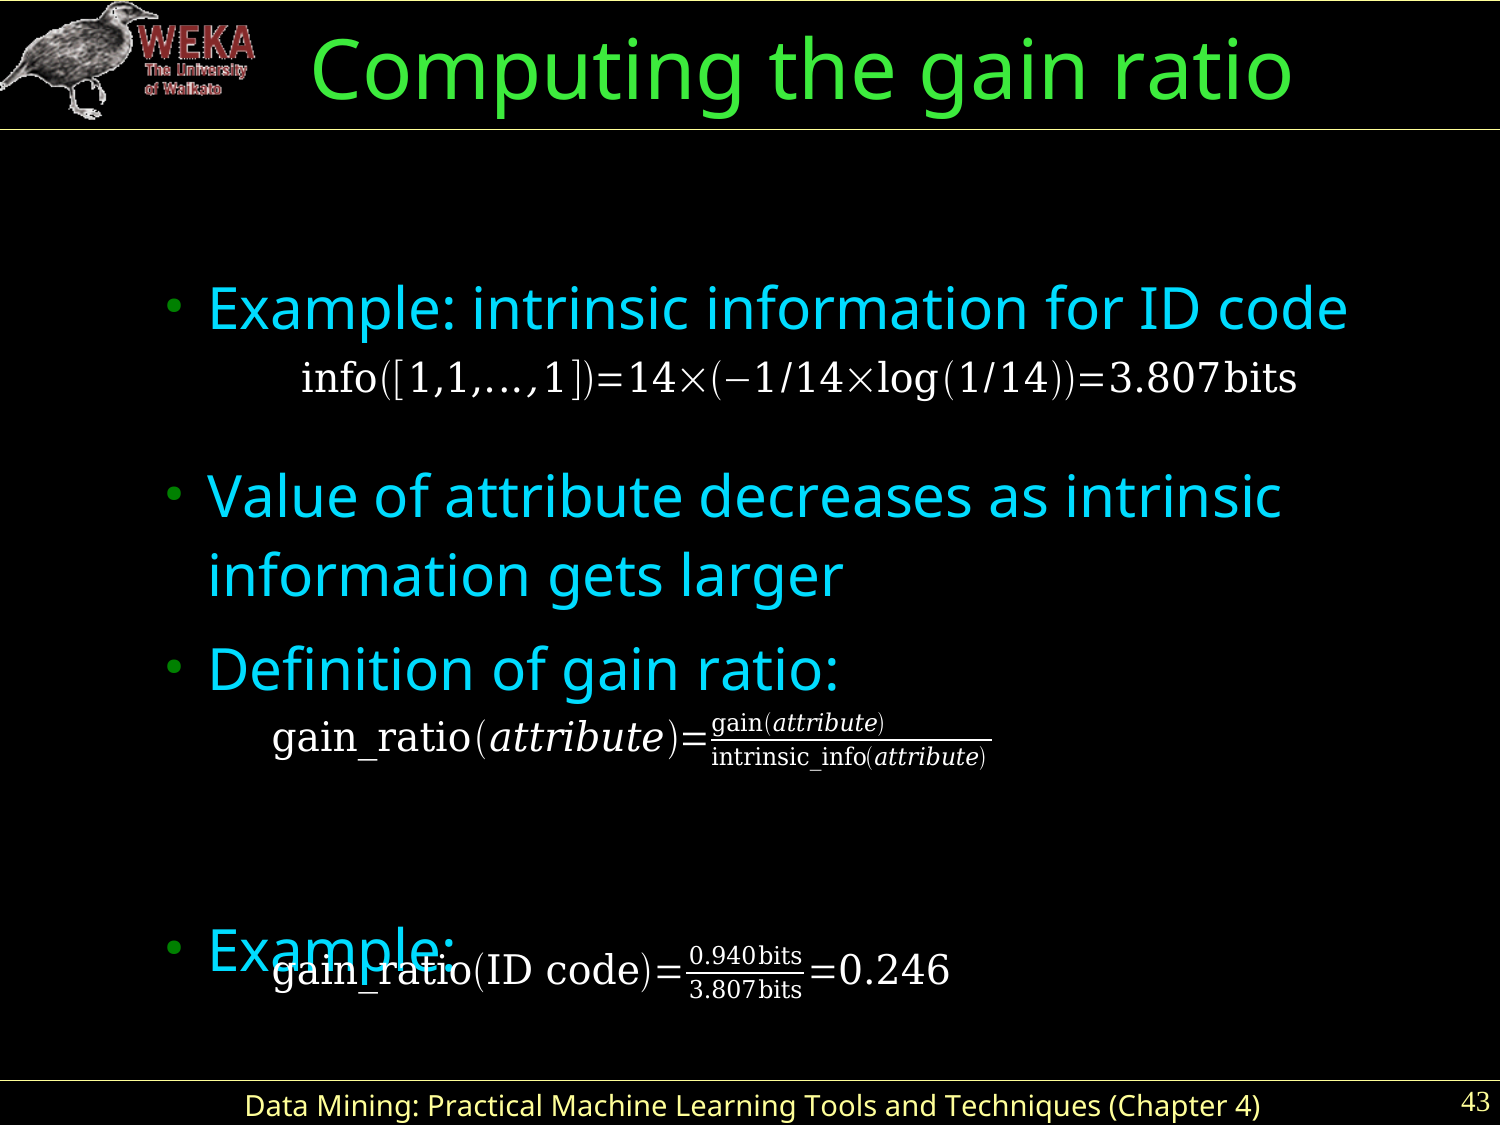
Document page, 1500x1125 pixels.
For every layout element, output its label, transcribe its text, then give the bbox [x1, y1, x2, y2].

picture [0, 1, 266, 129]
chart [265, 941, 956, 1004]
chart [295, 354, 1303, 403]
title Computing the gain ratio [295, 0, 1500, 148]
chart [265, 708, 999, 772]
text_box Example: intrinsic information for ID code Value of attribute decreases as intrinsic information gets larger Definition of gain ratio: Example: [149, 260, 1388, 936]
